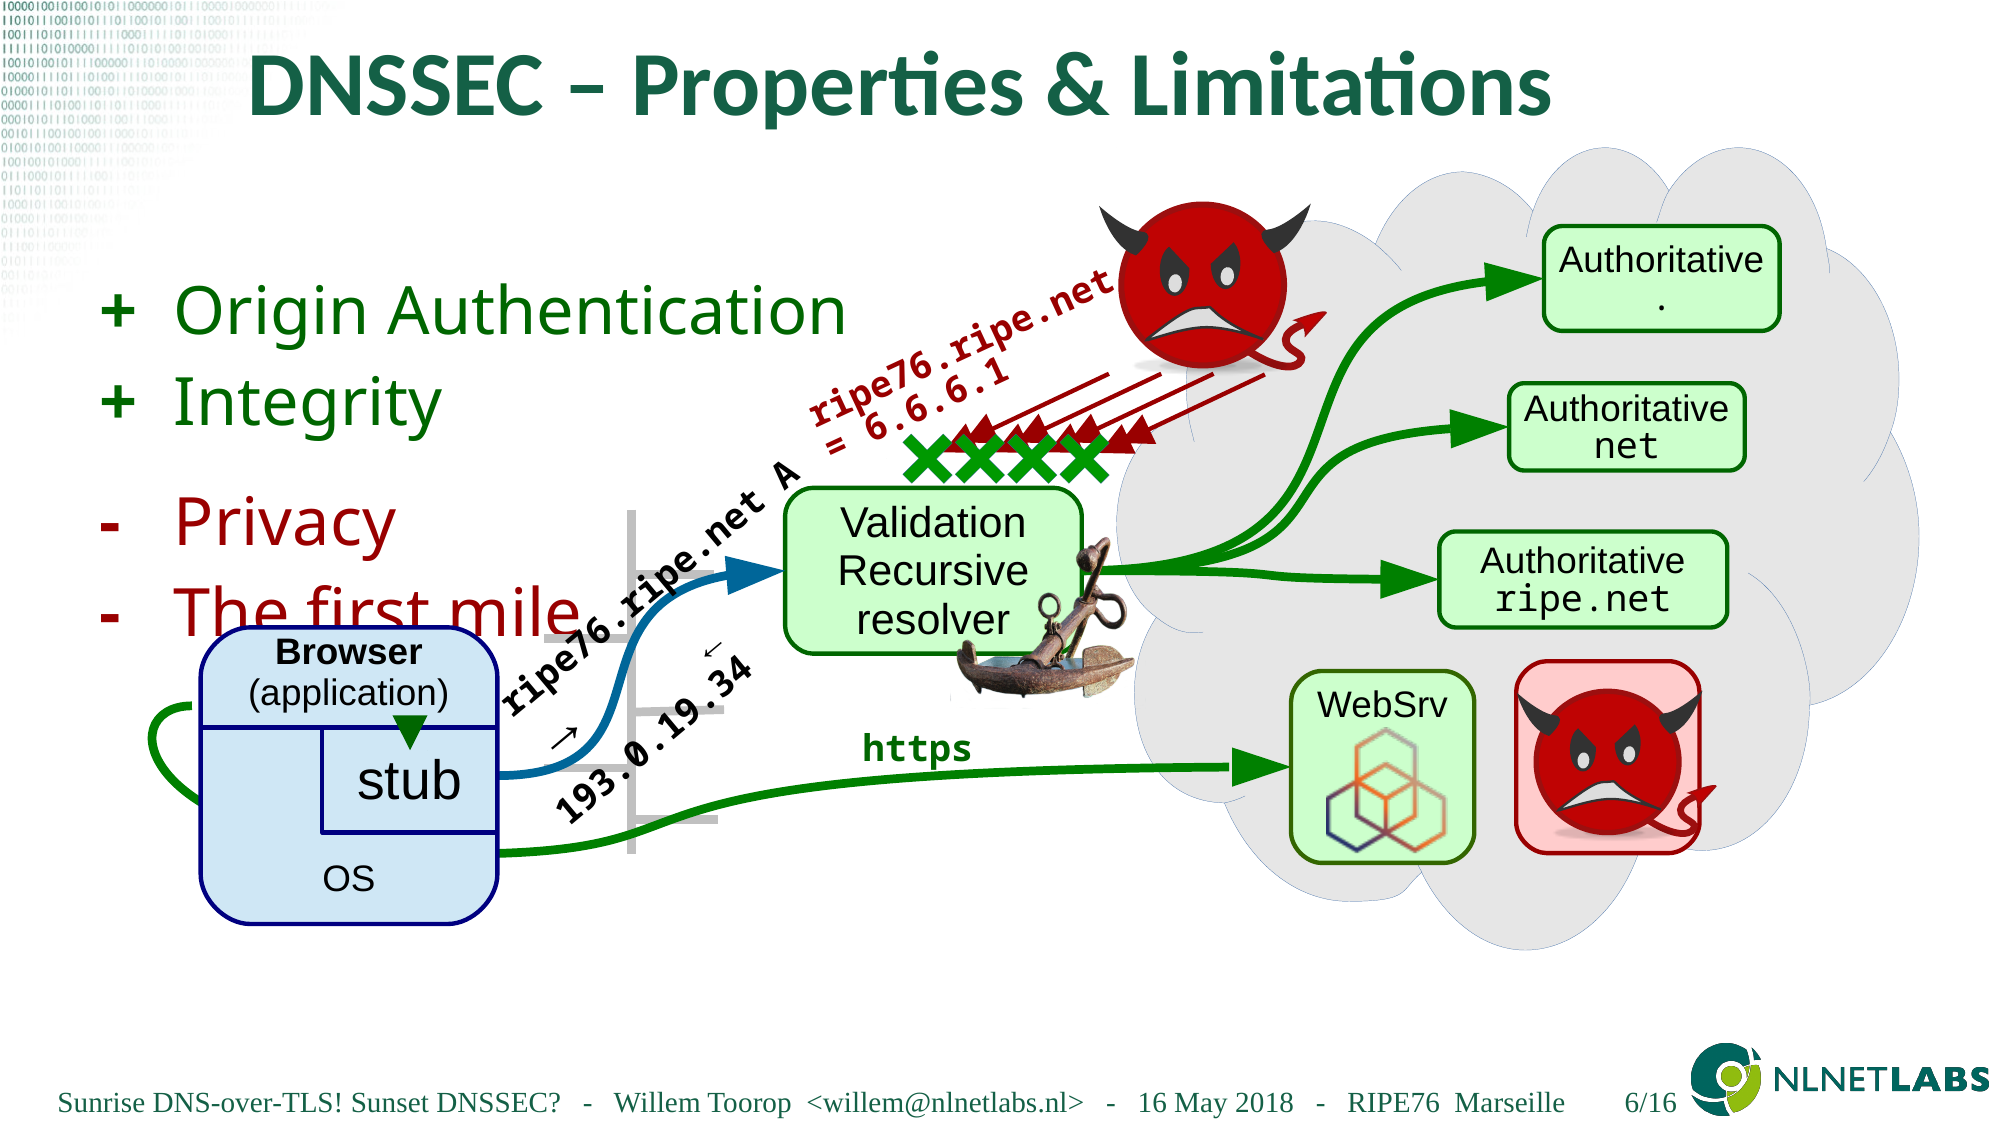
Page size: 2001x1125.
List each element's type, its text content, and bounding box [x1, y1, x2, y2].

picture [1691, 1043, 1989, 1116]
picture [1, 1, 1920, 951]
list + Origin Authentication + Integrity - Privacy - The first mile [99, 263, 1901, 1099]
title DNSSEC – Properties & Limitations [99, 44, 1901, 233]
